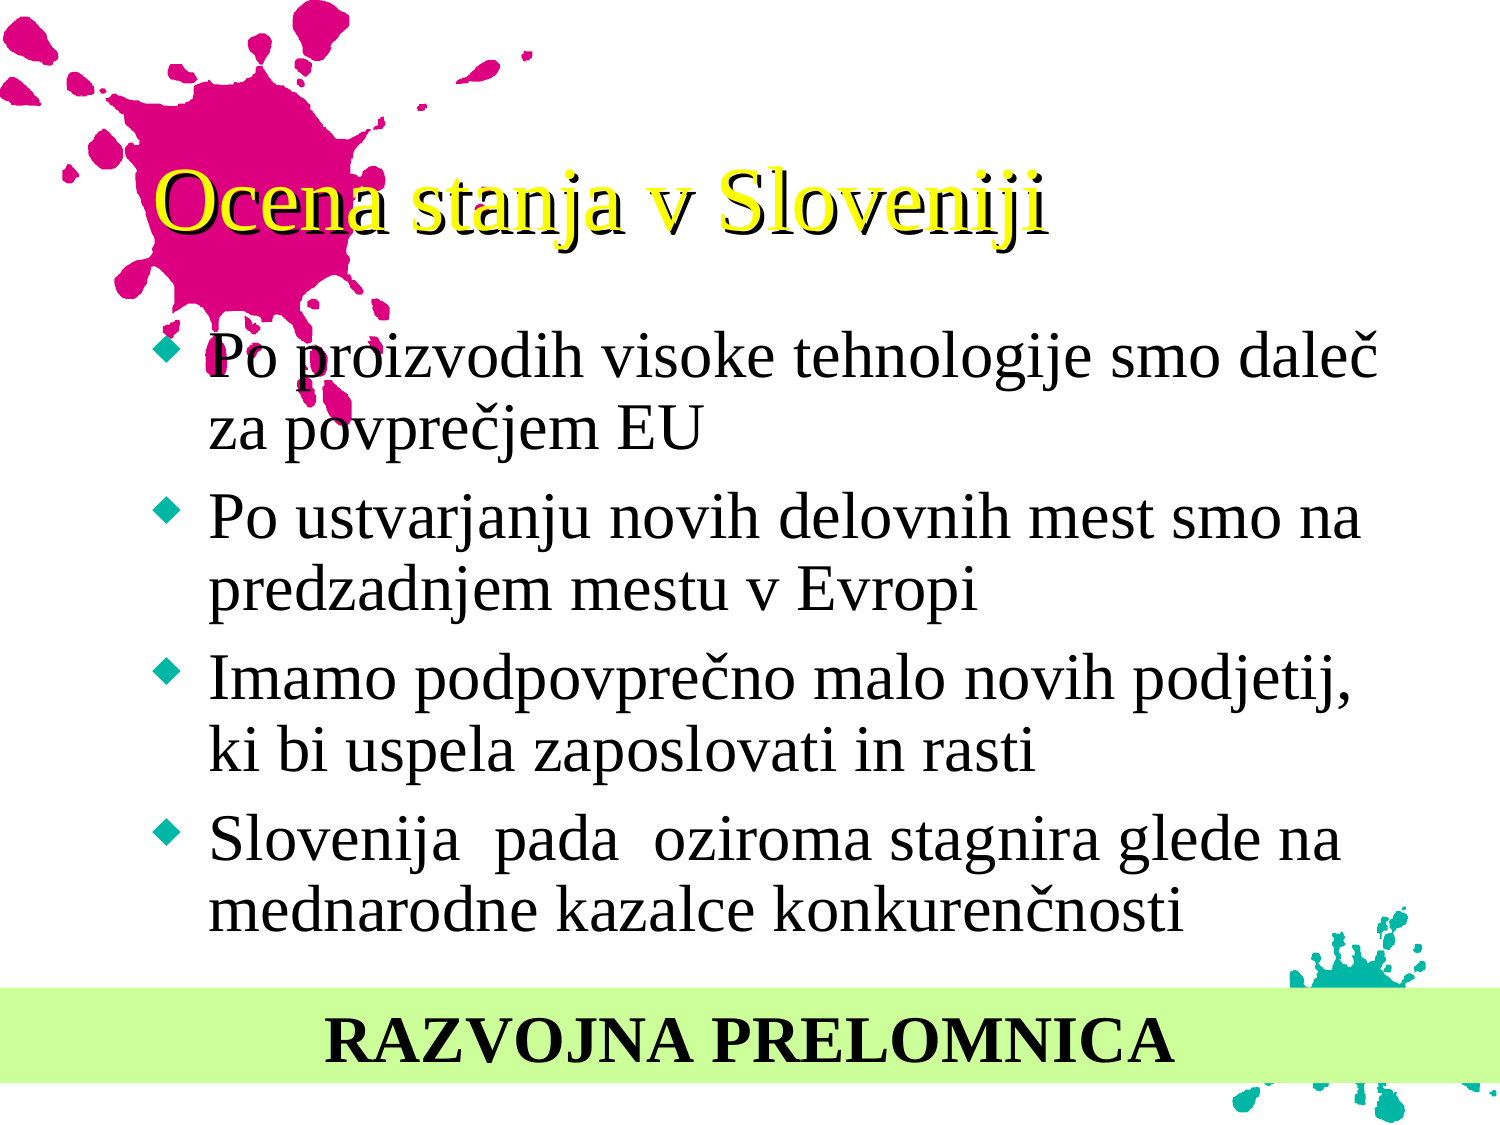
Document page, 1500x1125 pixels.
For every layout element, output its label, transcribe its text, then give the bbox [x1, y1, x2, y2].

title Ocena stanja v Sloveniji [137, 99, 1413, 288]
list Po proizvodih visoke tehnologije smo daleč za povprečjem EU Po ustvarjanju novih delovnih mest smo na predzadnjem mestu v Evropi Imamo podpovprečno malo novih podjetij, ki bi uspela zaposlovati in rasti Slovenija pada oziroma stagnira glede na mednarodne kazalce konkurenčnosti [137, 312, 1413, 987]
text_box RAZVOJNA PRELOMNICA [0, 987, 1500, 1084]
